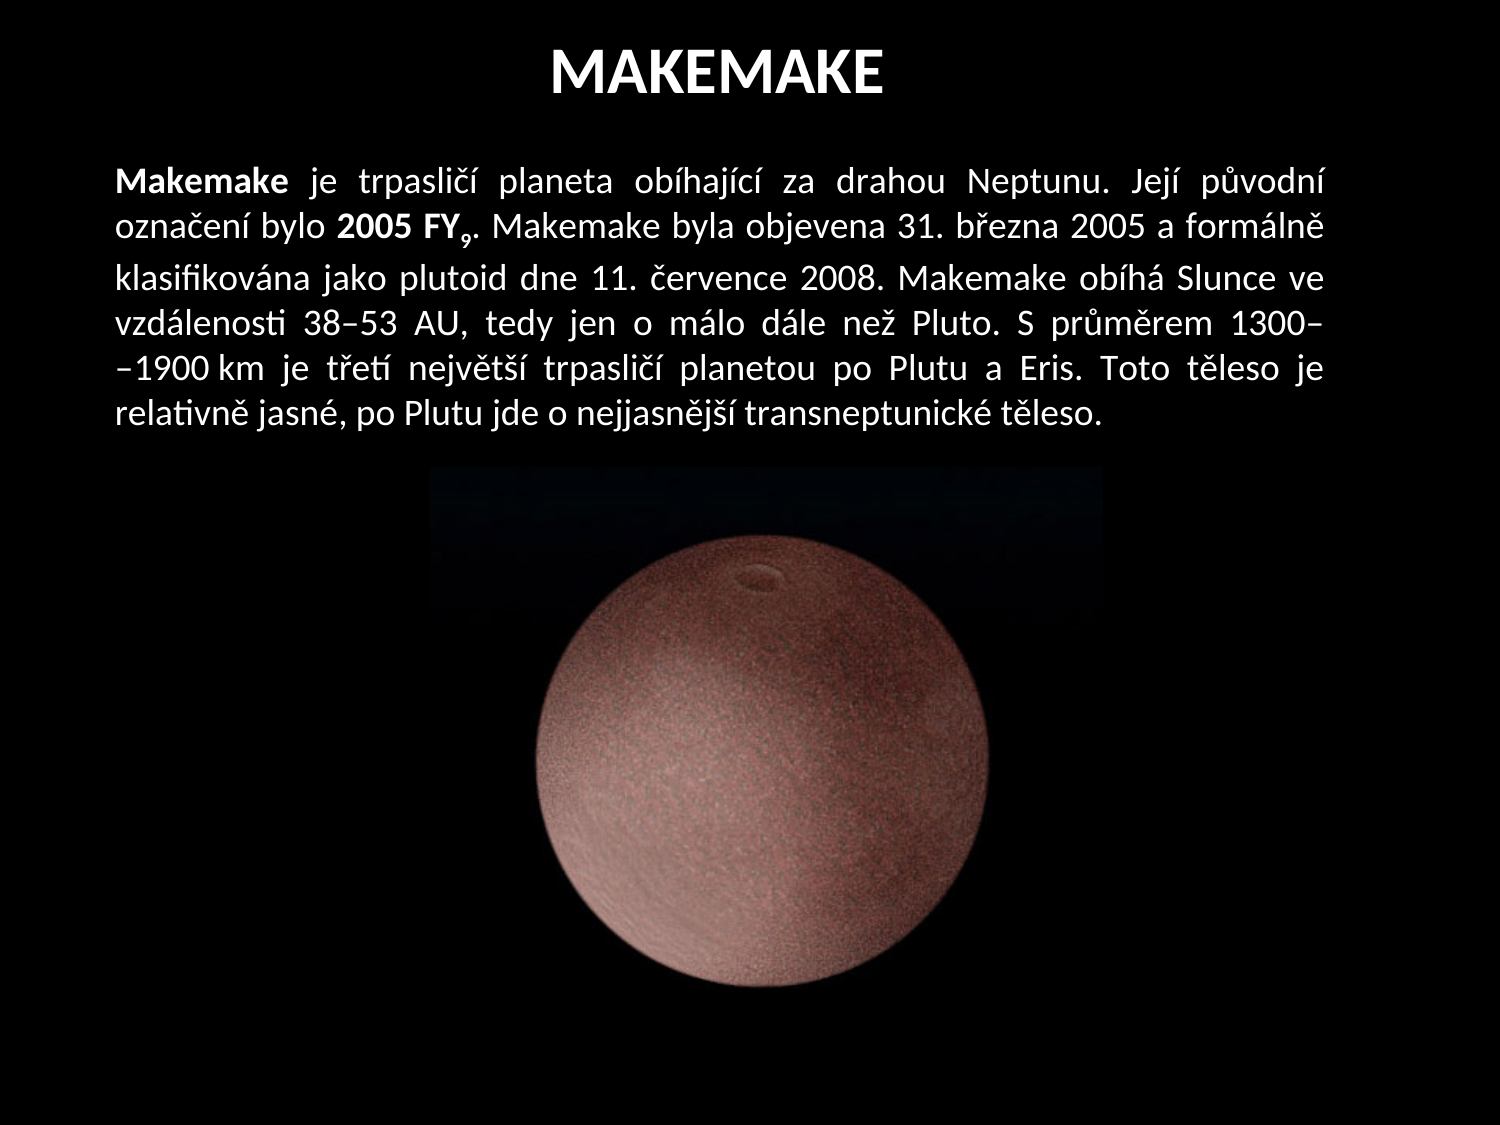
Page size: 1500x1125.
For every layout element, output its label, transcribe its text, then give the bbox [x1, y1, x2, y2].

text_box Makemake je trpasličí planeta obíhající za drahou Neptunu. Její původní označení bylo 2005 FY9. Makemake byla objevena 31. března 2005 a formálně klasifikována jako plutoid dne 11. července 2008. Makemake obíhá Slunce ve vzdálenosti 38–53 AU, tedy jen o málo dále než Pluto. S průměrem 1300– –1900 km je třetí největší trpasličí planetou po Plutu a Eris. Toto těleso je relativně jasné, po Plutu jde o nejjasnější transneptunické těleso. [100, 148, 1341, 441]
picture [430, 467, 1103, 1062]
text_box MAKEMAKE [534, 18, 901, 115]
